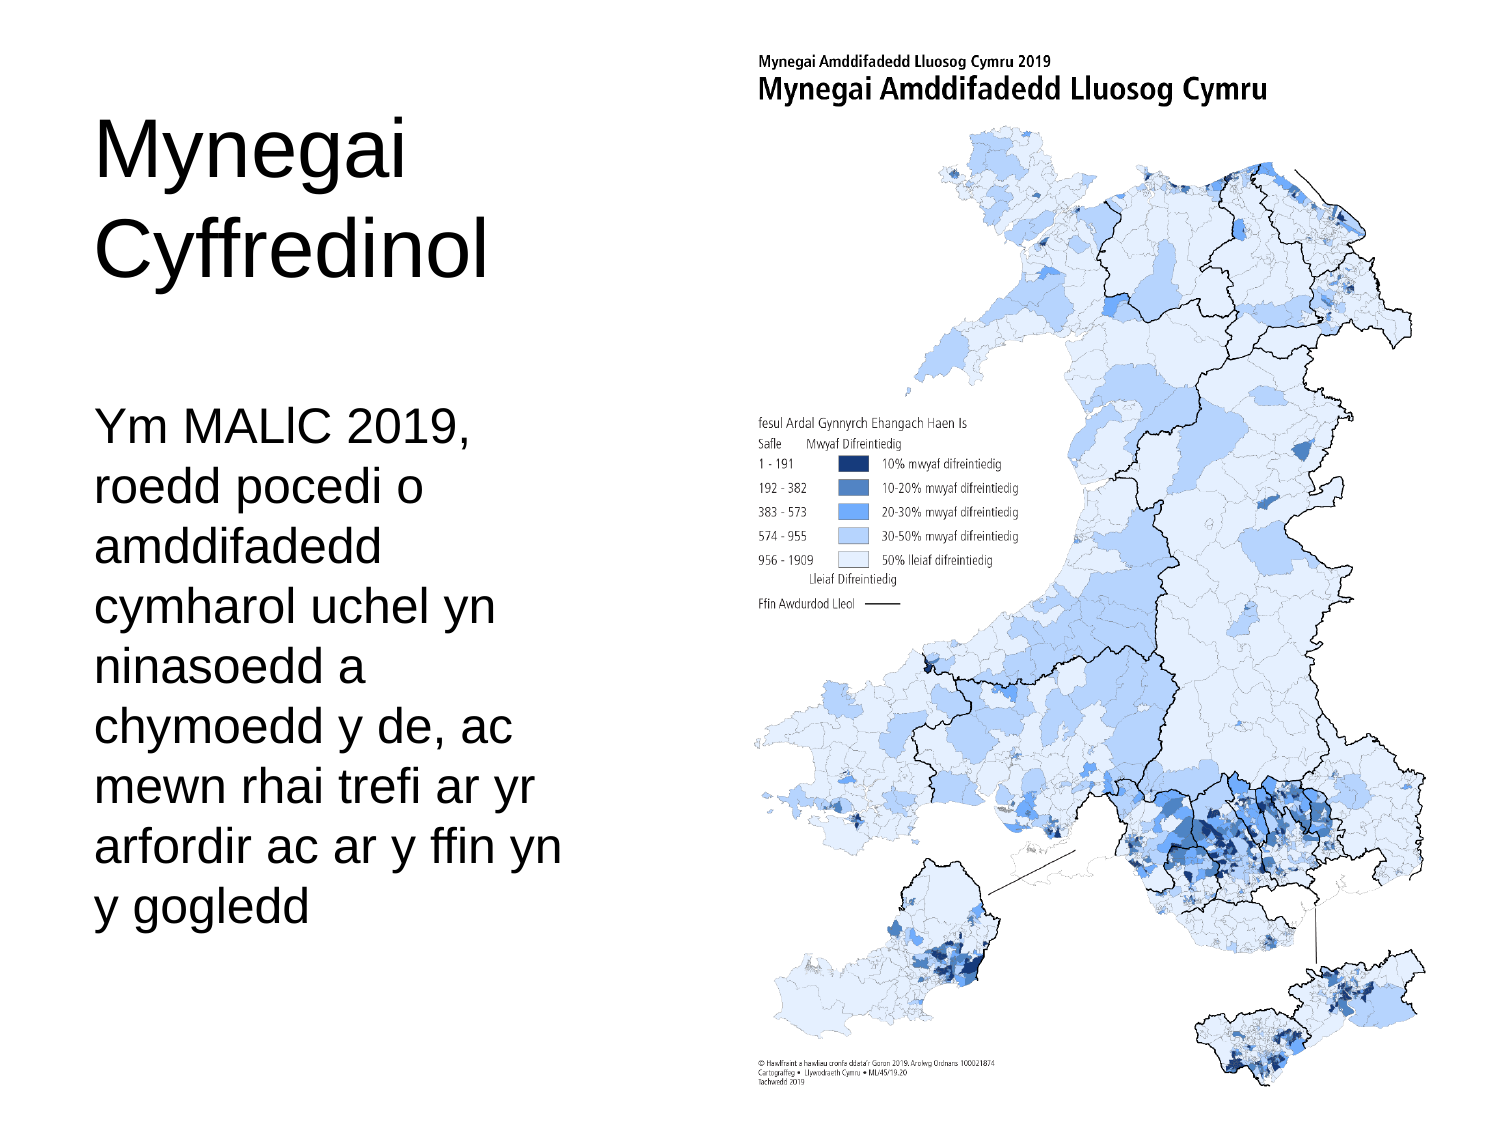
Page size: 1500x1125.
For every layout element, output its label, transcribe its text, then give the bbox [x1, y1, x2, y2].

text_box Mynegai Cyffredinol Ym MALlC 2019, roedd pocedi o amddifadedd cymharol uchel yn ninasoedd a chymoedd y de, ac mewn rhai trefi ar yr arfordir ac ar y ffin yn y gogledd [78, 86, 614, 950]
picture [674, 0, 1471, 1125]
